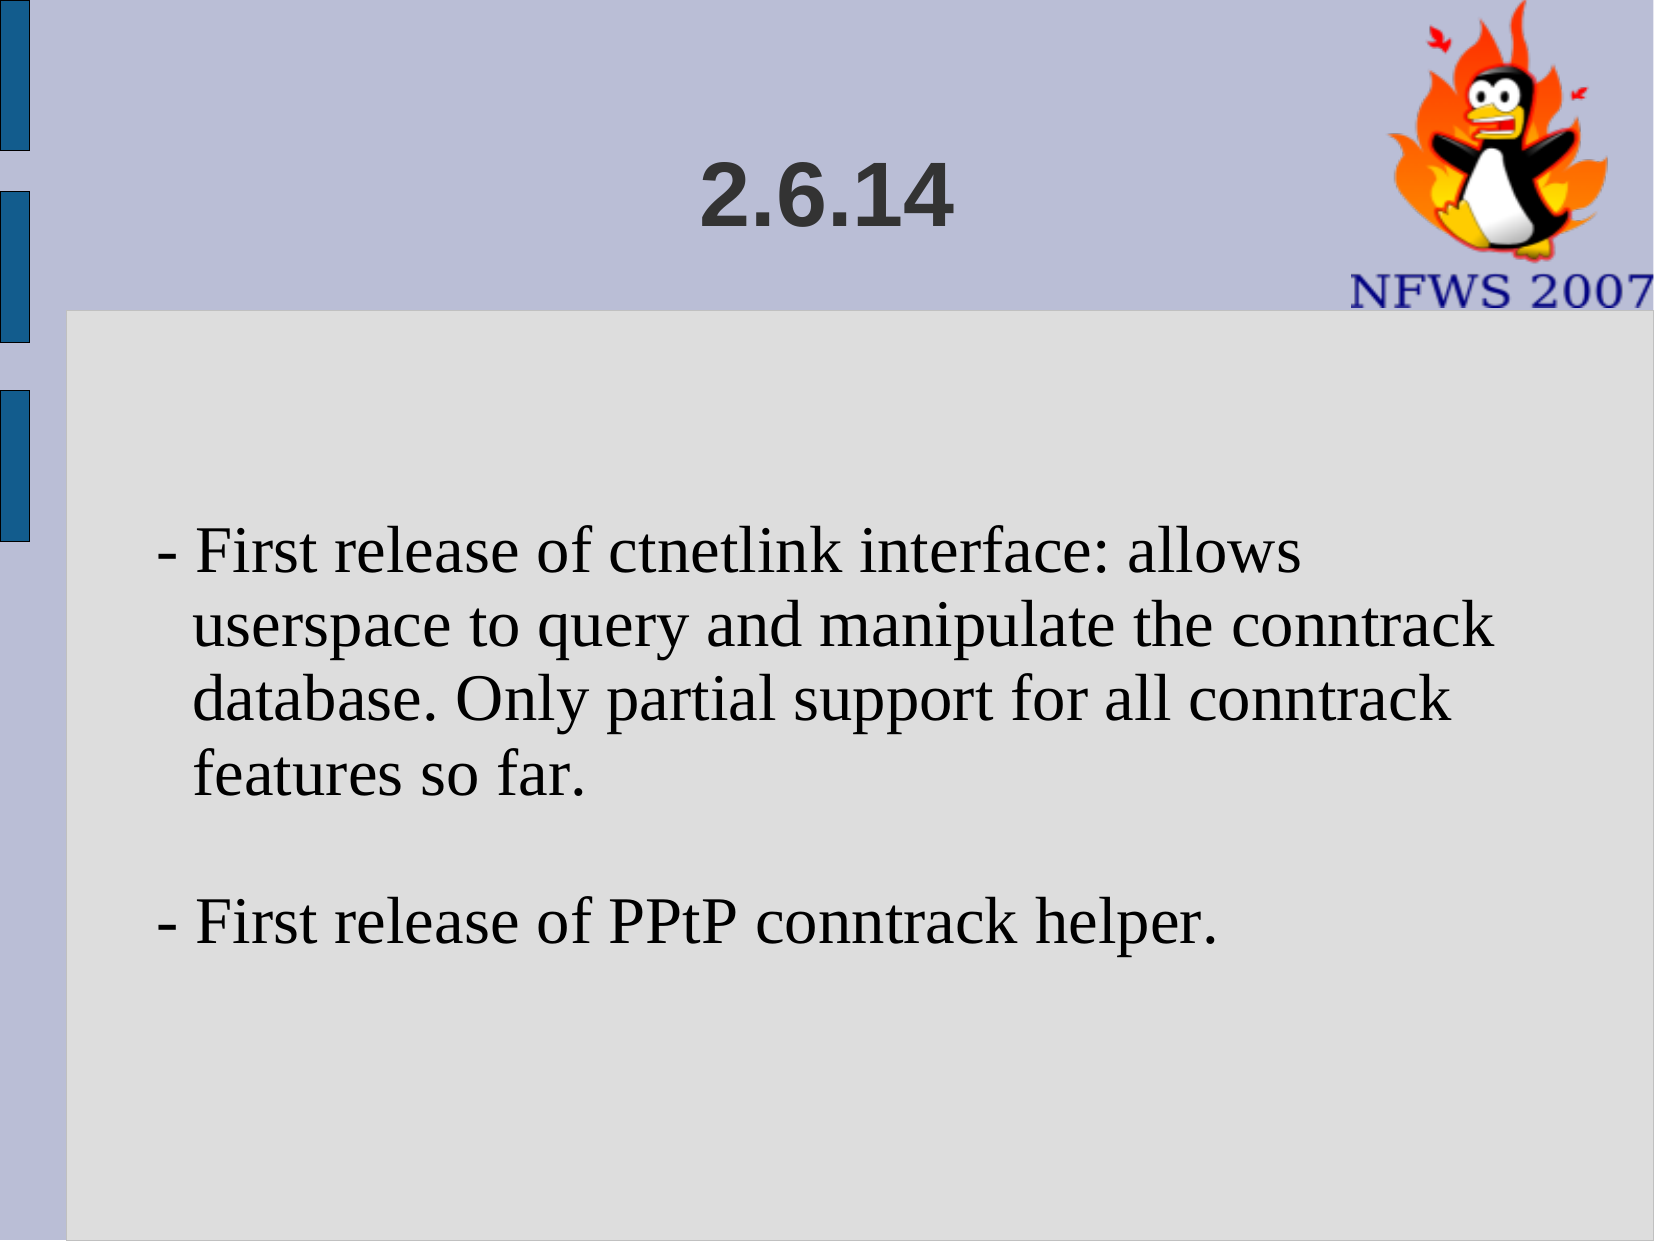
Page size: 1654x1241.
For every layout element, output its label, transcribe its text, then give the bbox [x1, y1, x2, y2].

title 2.6.14 [121, 98, 1351, 291]
subtitle - First release of ctnetlink interface: allows userspace to query and manipulate the conntrack database. Only partial support for all conntrack features so far. - First release of PPtP conntrack helper. [121, 352, 1534, 1119]
picture [1351, 0, 1654, 308]
